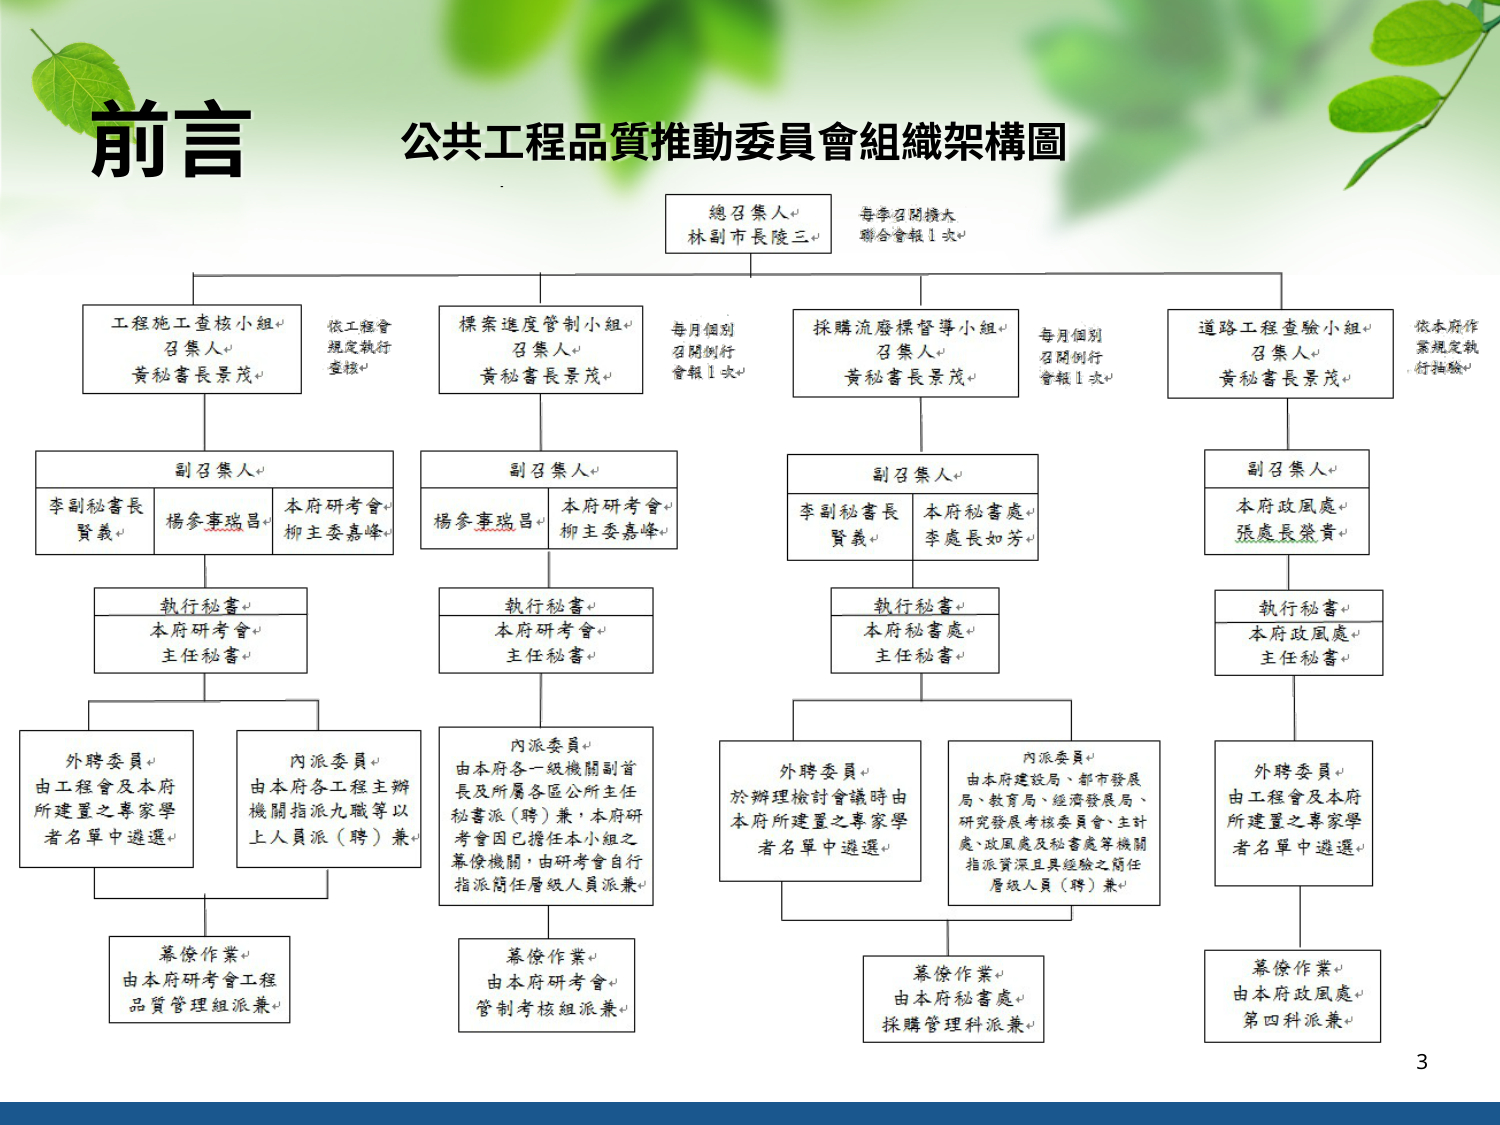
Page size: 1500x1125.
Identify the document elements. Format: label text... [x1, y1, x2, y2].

title 公共工程品質推動委員會組織架構圖 [385, 94, 1112, 186]
picture [10, 186, 1487, 1051]
text_box 前言 [73, 65, 361, 209]
text_box [1401, 1041, 1489, 1082]
